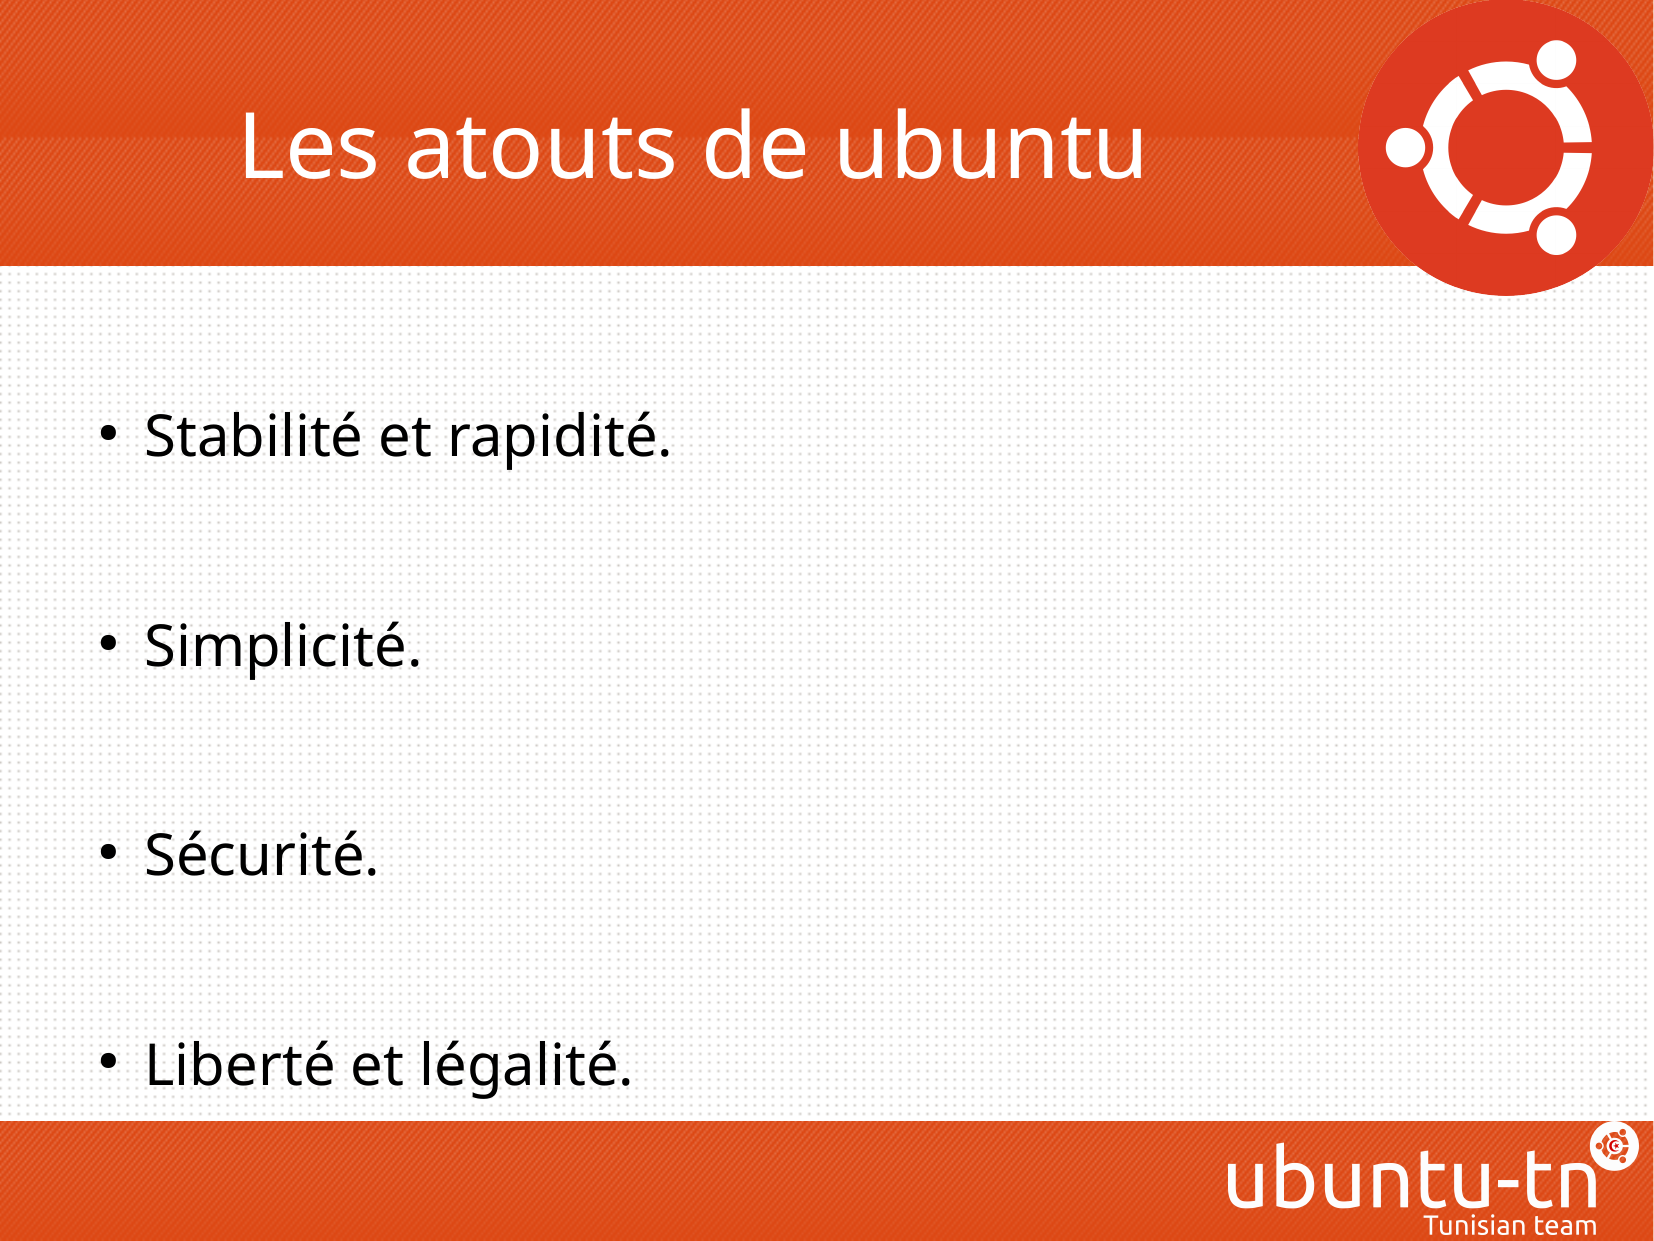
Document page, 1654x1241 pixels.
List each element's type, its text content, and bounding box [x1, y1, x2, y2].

list Stabilité et rapidité. Simplicité. Sécurité. Liberté et légalité. [82, 290, 1571, 1109]
picture [0, 0, 1654, 1241]
title Les atouts de ubuntu [29, 29, 1359, 257]
